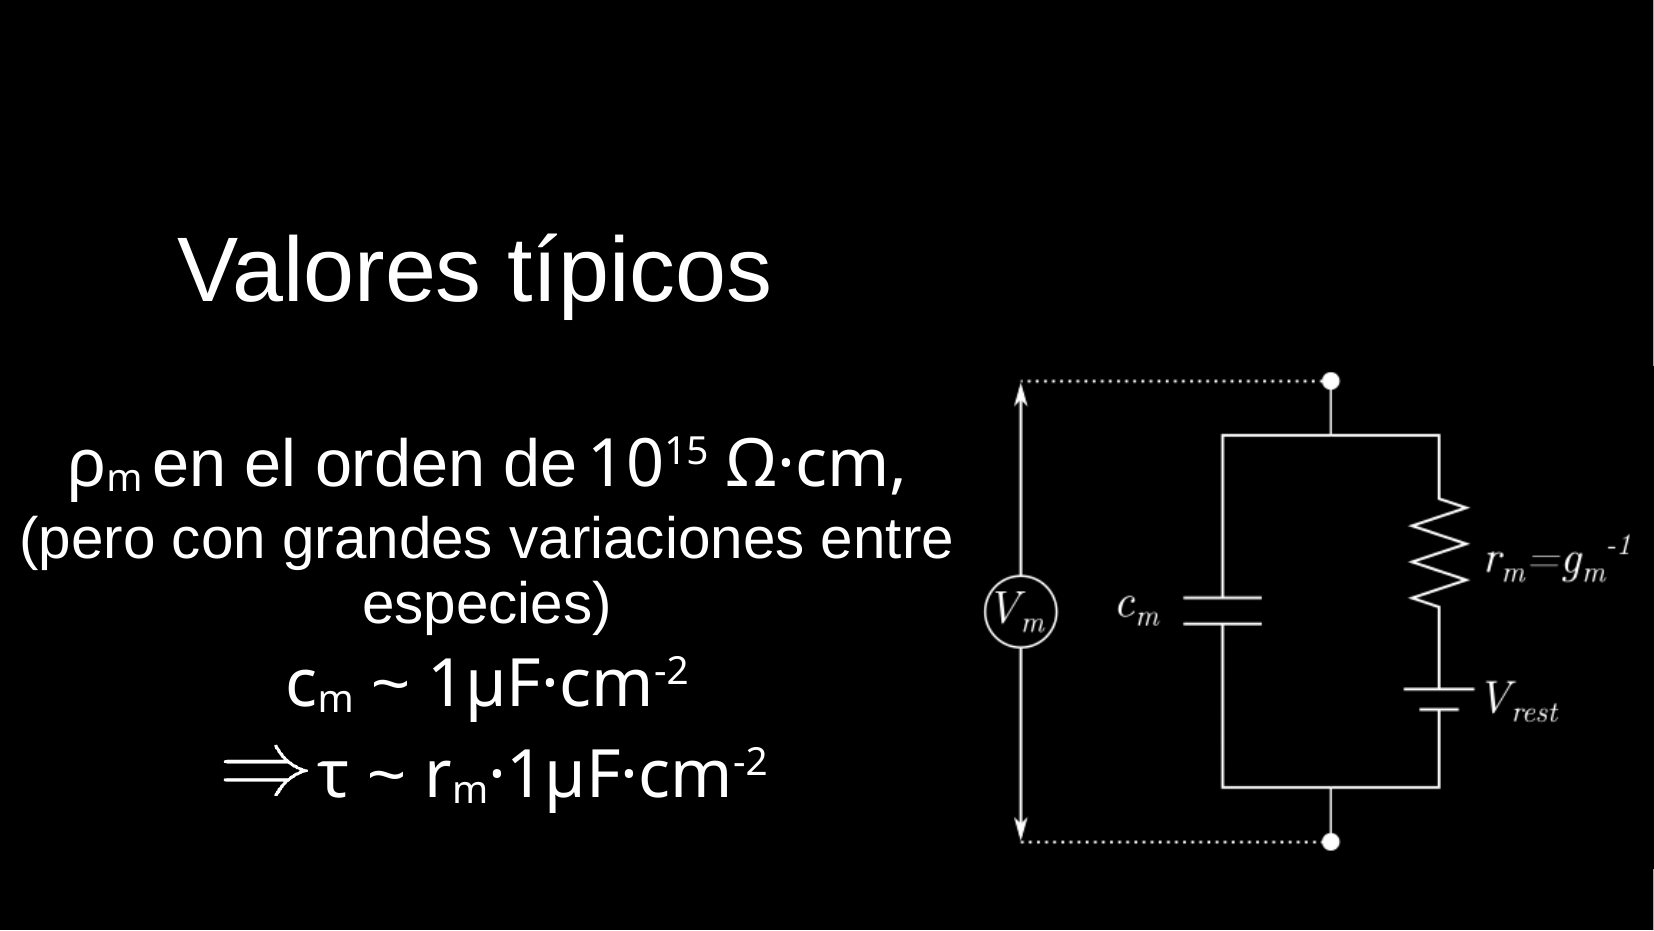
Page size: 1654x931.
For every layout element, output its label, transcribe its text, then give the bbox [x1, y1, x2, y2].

text_box ρm en el orden de 1015 Ω·cm, (pero con grandes variaciones entre especies) cm ~ 1μF·cm-2 τ ~ rm·1μF·cm-2 [0, 407, 975, 814]
picture [218, 744, 308, 796]
picture [950, 366, 1654, 869]
title Valores típicos [29, 166, 922, 373]
